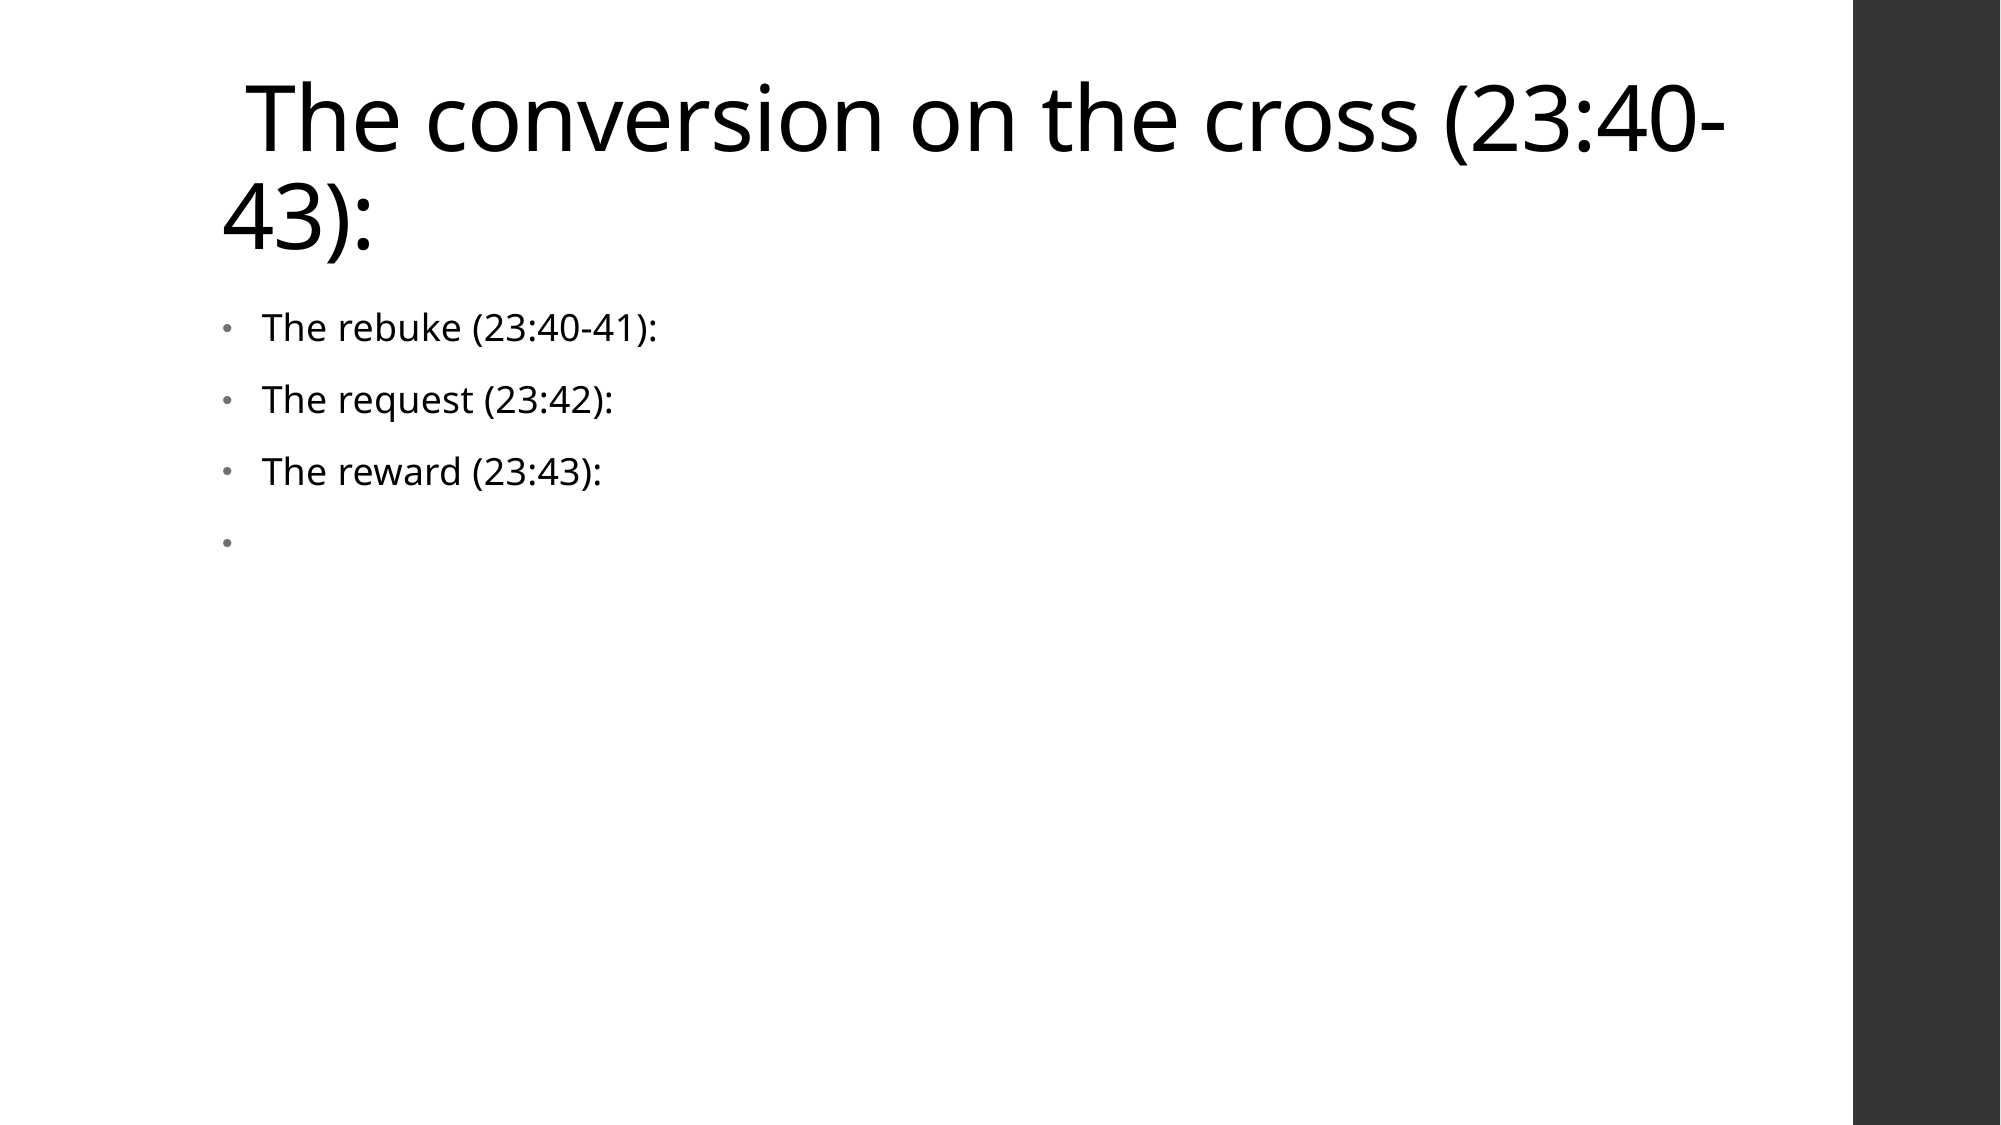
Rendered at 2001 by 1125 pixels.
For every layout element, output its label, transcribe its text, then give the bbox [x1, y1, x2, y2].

title The conversion on the cross (23:40-43): [206, 60, 1797, 278]
list The rebuke (23:40-41): The request (23:42): The reward (23:43): [206, 299, 1617, 1014]
